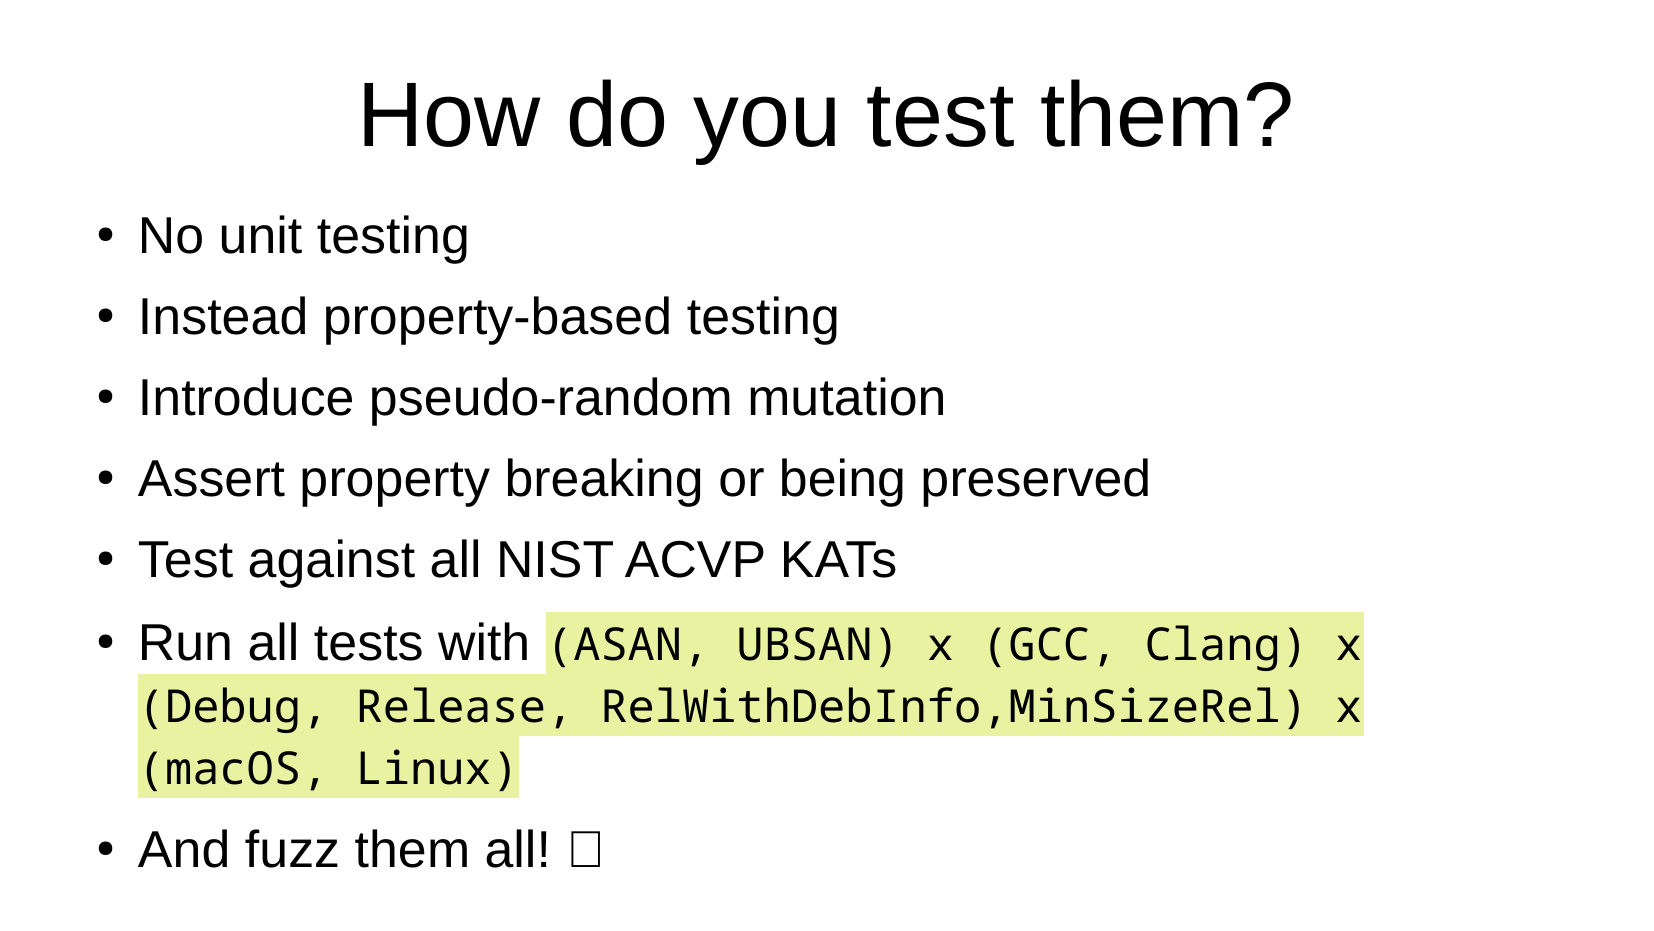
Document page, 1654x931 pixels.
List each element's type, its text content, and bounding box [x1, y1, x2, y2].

title How do you test them? [82, 37, 1571, 193]
list No unit testing Instead property-based testing Introduce pseudo-random mutation Assert property breaking or being preserved Test against all NIST ACVP KATs Run all tests with (ASAN, UBSAN) x (GCC, Clang) x (Debug, Release, RelWithDebInfo,MinSizeRel) x (macOS, Linux) And fuzz them all! 🚀 [82, 206, 1571, 886]
